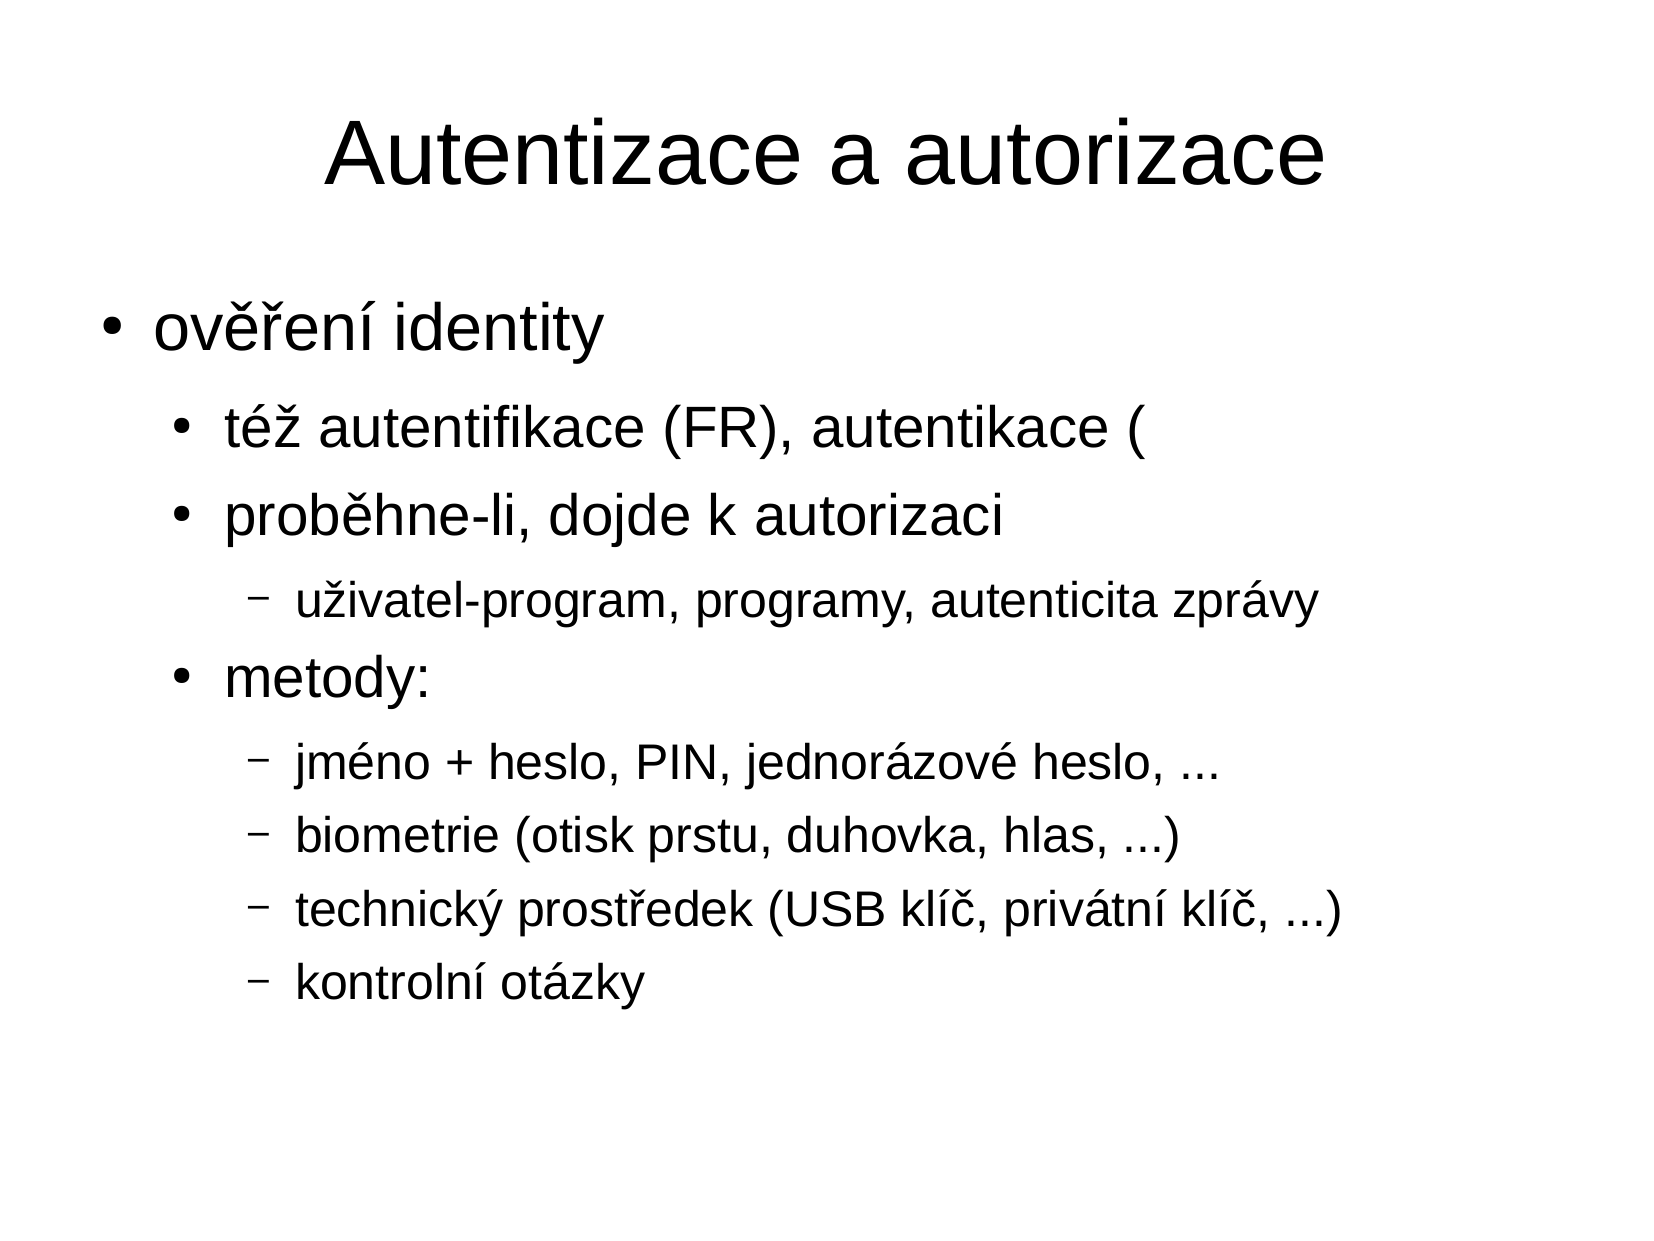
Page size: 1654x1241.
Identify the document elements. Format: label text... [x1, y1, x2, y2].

list ověření identity též autentifikace (FR), autentikace ( proběhne-li, dojde k autorizaci uživatel-program, programy, autenticita zprávy metody: jméno + heslo, PIN, jednorázové heslo, ... biometrie (otisk prstu, duhovka, hlas, ...) technický prostředek (USB klíč, privátní klíč, ...) kontrolní otázky [82, 290, 1571, 1094]
title Autentizace a autorizace [82, 56, 1571, 250]
